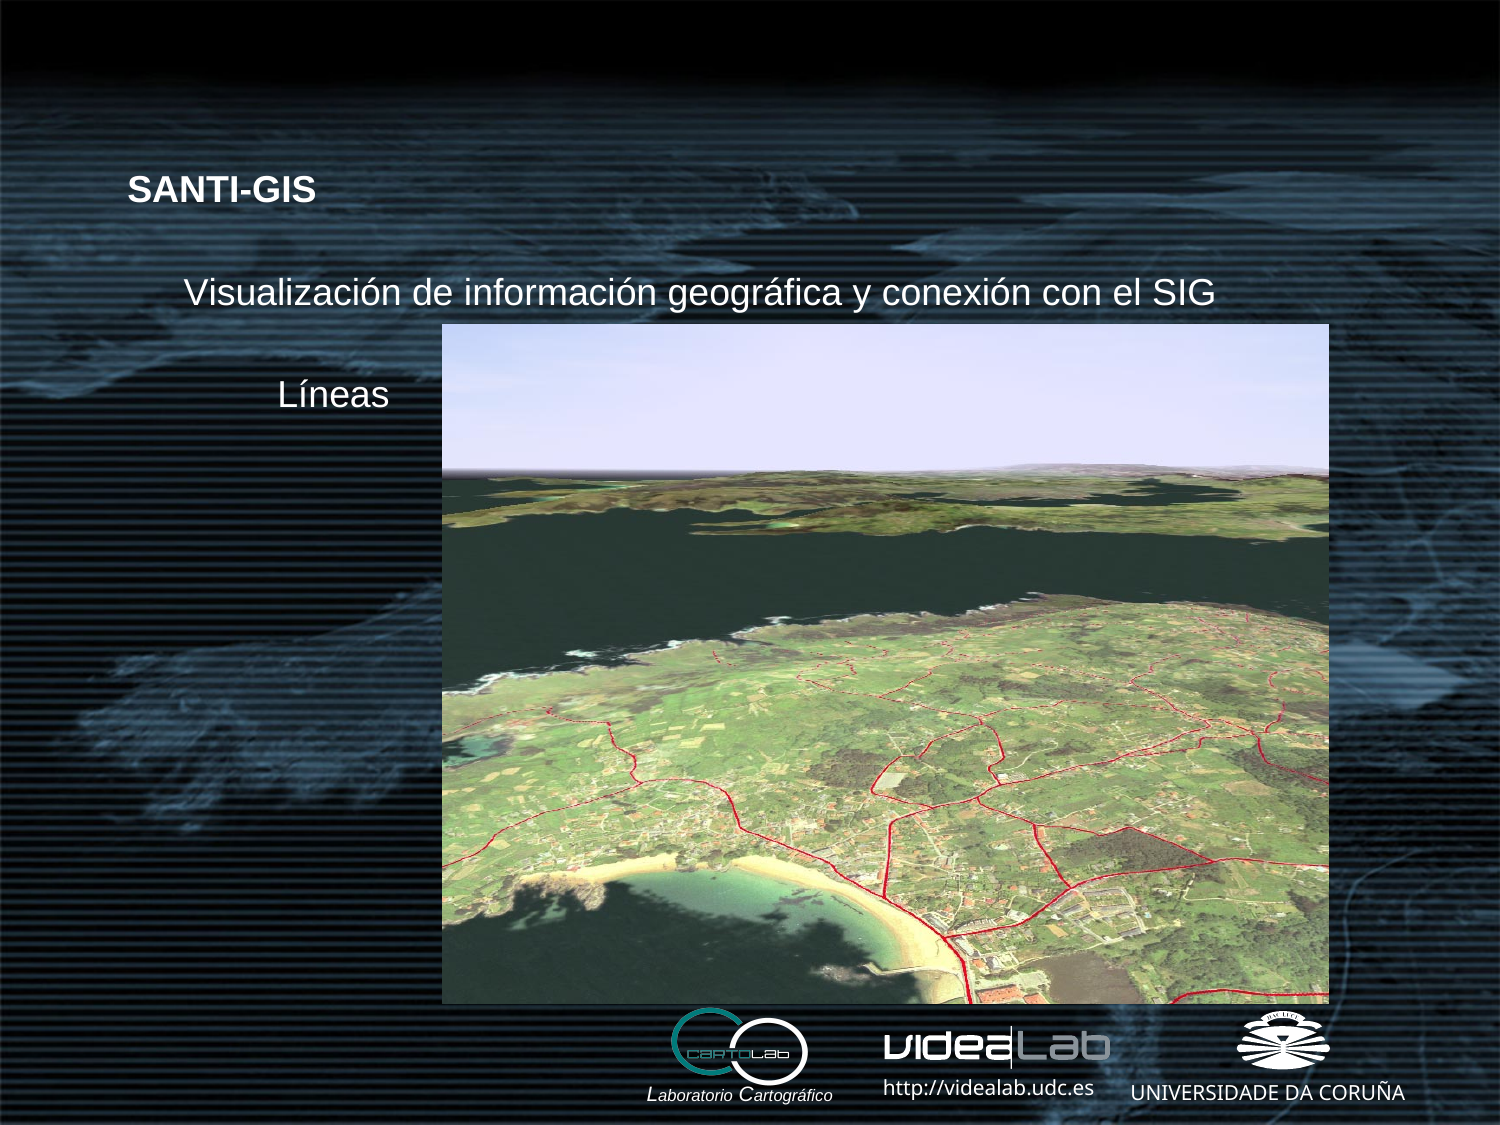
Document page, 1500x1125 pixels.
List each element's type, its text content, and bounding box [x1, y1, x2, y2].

list SANTI-GIS Visualización de información geográfica y conexión con el SIG Líneas [112, 160, 1388, 1001]
picture [0, 0, 1500, 1125]
